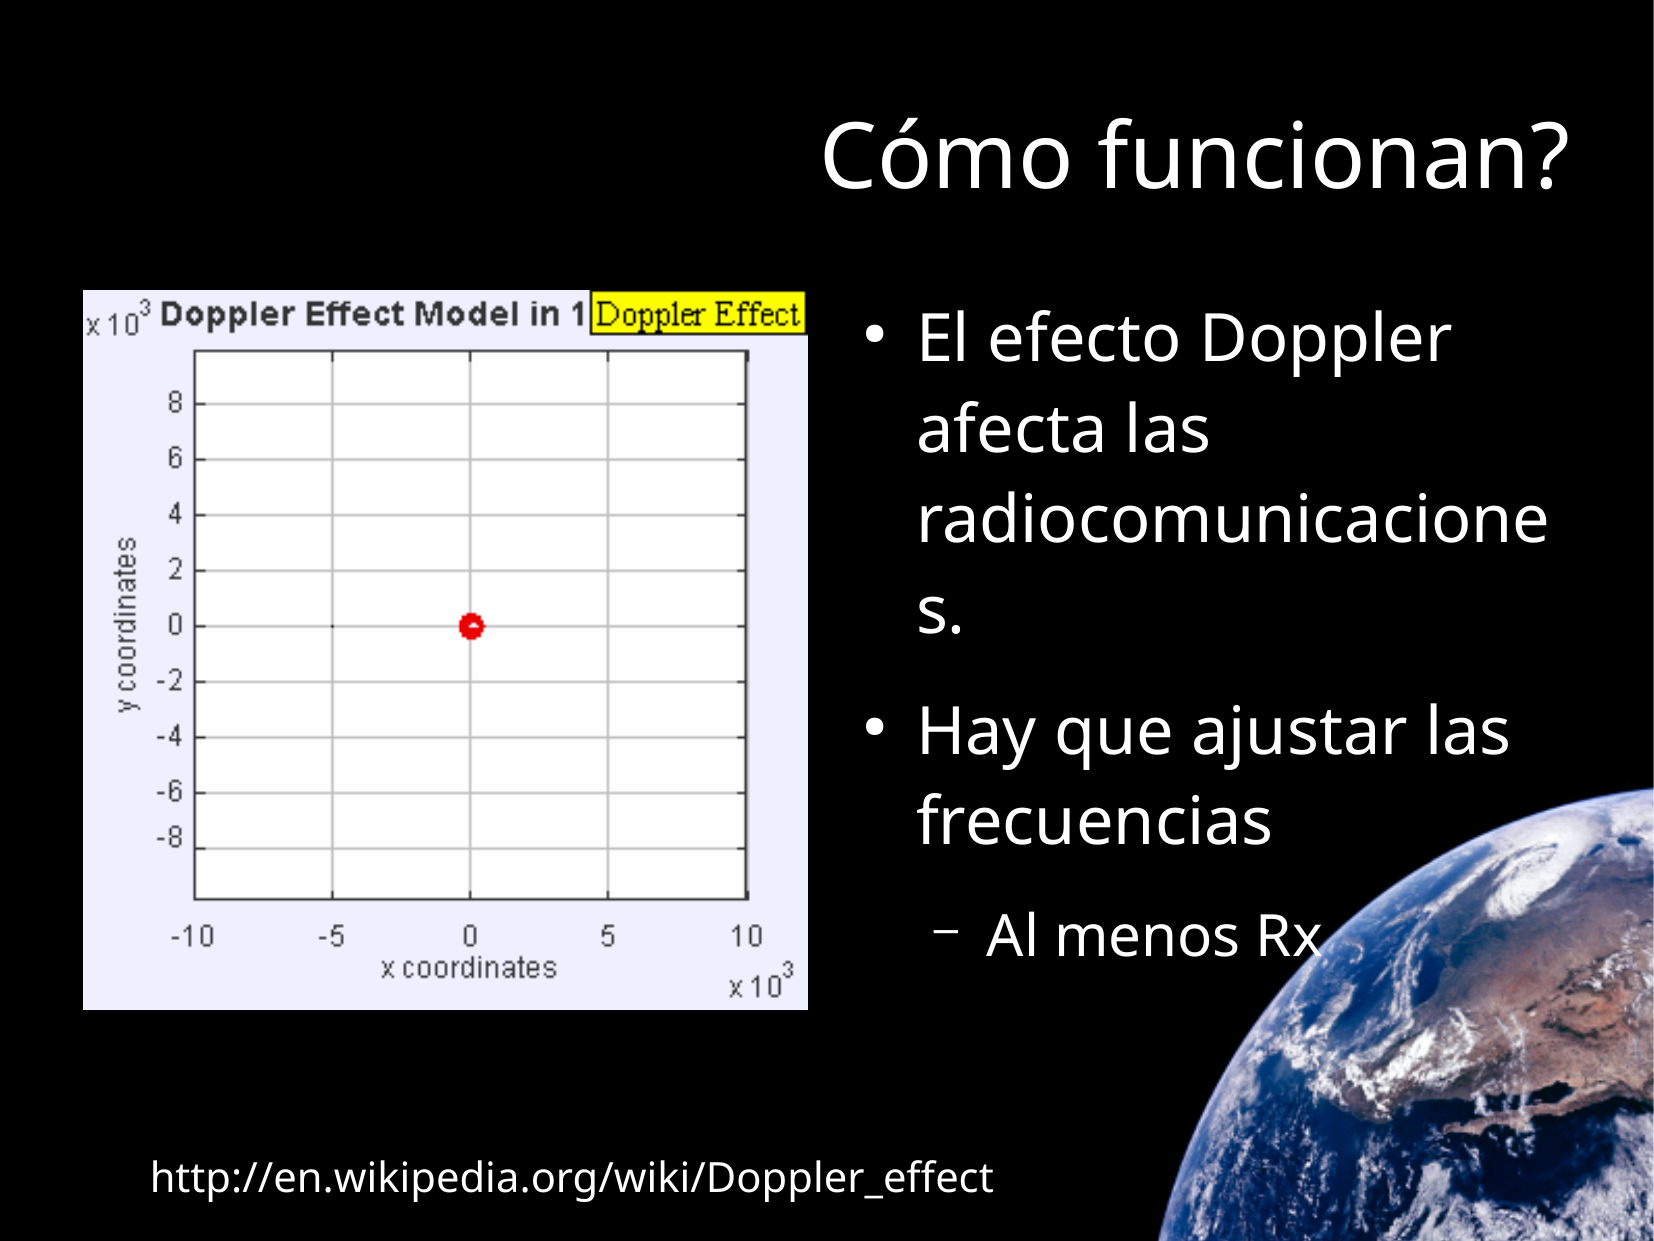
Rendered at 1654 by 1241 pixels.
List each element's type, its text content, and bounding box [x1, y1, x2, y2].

text_box http://en.wikipedia.org/wiki/Doppler_effect [135, 1140, 968, 1212]
list El efecto Doppler afecta las radiocomunicaciones. Hay que ajustar las frecuencias Al menos Rx [845, 290, 1572, 1010]
title Cómo funcionan? [82, 49, 1571, 257]
picture [0, 0, 1654, 1241]
